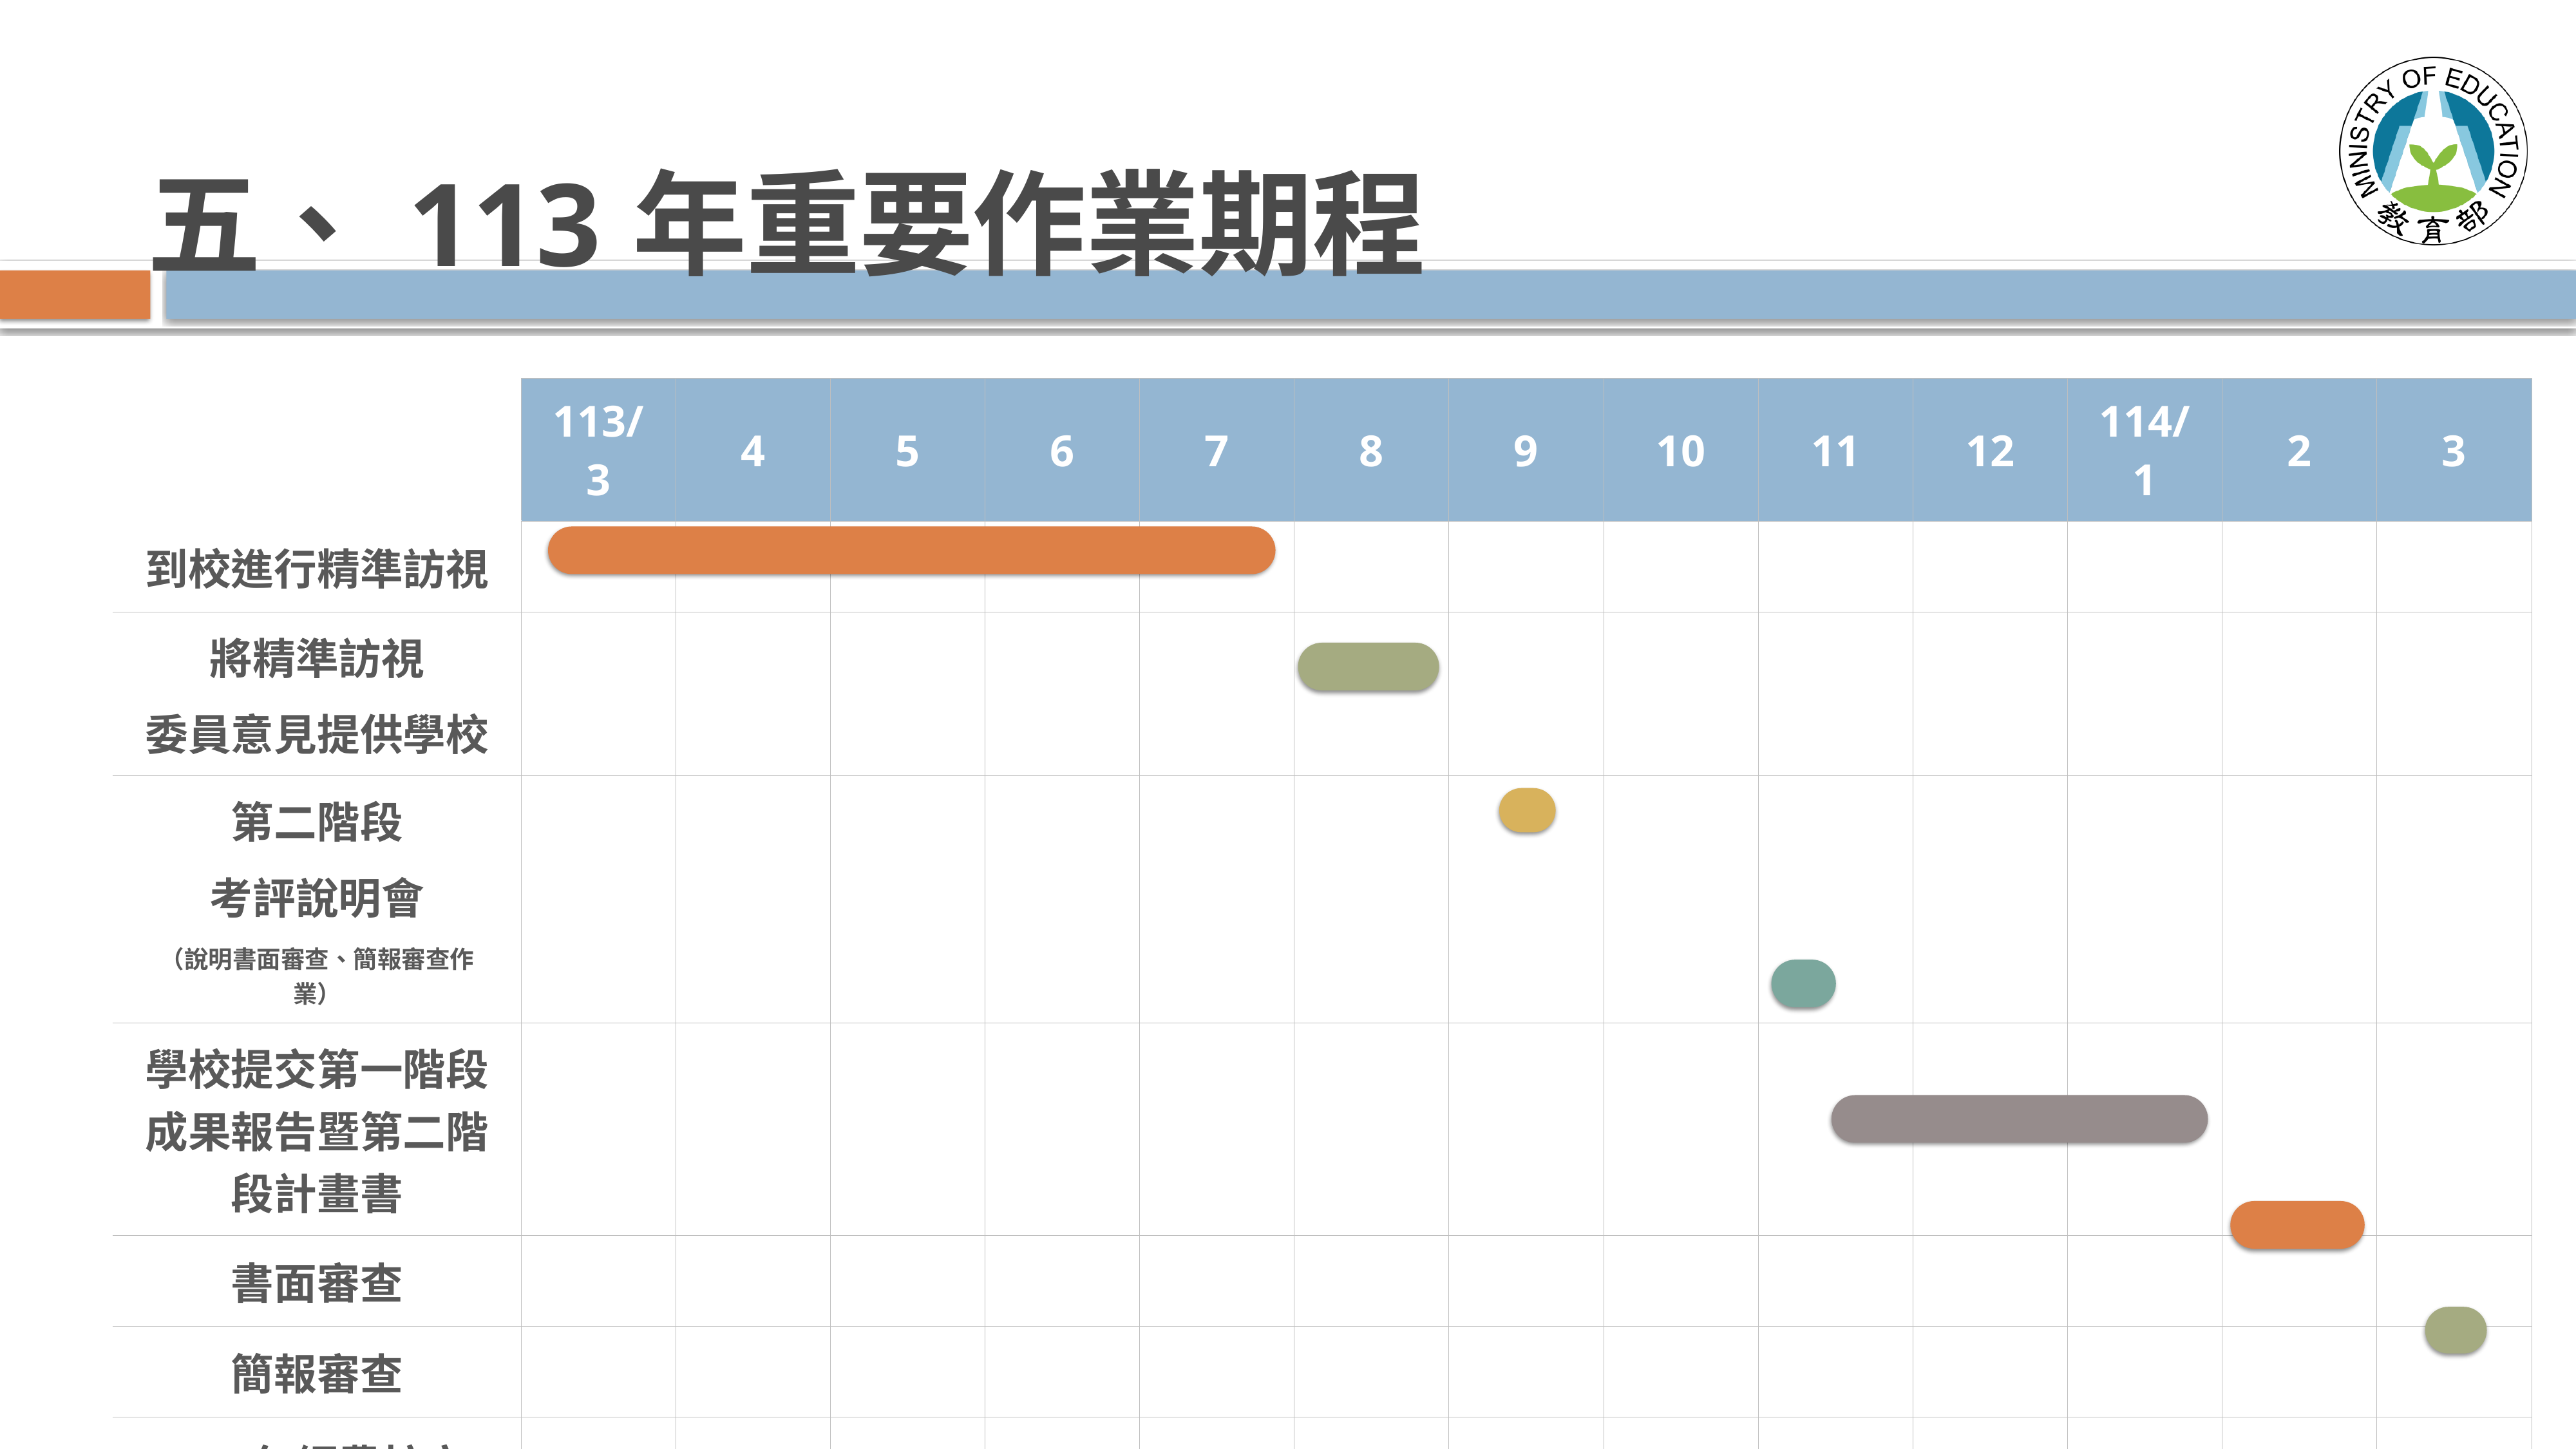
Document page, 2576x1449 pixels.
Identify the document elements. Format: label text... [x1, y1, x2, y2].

table_cell [831, 1236, 985, 1326]
table_cell [1294, 776, 1448, 1023]
table_cell [1759, 612, 1913, 775]
table_cell [2377, 1236, 2532, 1326]
table_cell [1604, 1417, 1758, 1449]
table_cell [676, 612, 830, 775]
table_cell [2222, 1417, 2376, 1449]
table_header 3 [2377, 379, 2532, 521]
table_cell [1604, 1236, 1758, 1326]
table_cell [1449, 522, 1604, 612]
table_cell [1759, 1327, 1913, 1417]
table_cell [1913, 612, 2067, 775]
table_cell [1449, 1236, 1604, 1326]
table_cell [831, 1327, 985, 1417]
table_cell [1913, 1023, 2067, 1095]
table_cell [831, 574, 985, 612]
table_cell [1759, 522, 1913, 612]
table_cell [1759, 1417, 1913, 1449]
table_header [114, 379, 521, 520]
table_cell [2377, 1023, 2532, 1235]
table_cell [1294, 1023, 1448, 1235]
table_cell [985, 1327, 1139, 1417]
table_cell [1140, 522, 1294, 612]
table_cell [522, 1417, 676, 1449]
table_header 6 [985, 379, 1139, 521]
table_cell 簡報審查 [114, 1327, 521, 1417]
table_cell [2068, 1023, 2222, 1235]
table_header 12 [1913, 379, 2067, 521]
table_cell [2377, 1327, 2532, 1417]
table_cell [2222, 612, 2376, 775]
table_cell 到校進行精準訪視 [114, 522, 521, 612]
table_header 8 [1294, 379, 1448, 521]
table_cell [1140, 776, 1294, 1023]
text_box [547, 526, 1276, 574]
table_header 4 [676, 379, 830, 521]
table_cell [1913, 1236, 2067, 1326]
table_cell 第二階段 考評說明會 （說明書面審查、簡報審查作業） [114, 776, 521, 1023]
table_cell [1140, 1327, 1294, 1417]
table_cell [985, 1236, 1139, 1326]
table_cell 書面審查 [114, 1236, 521, 1326]
table_header 10 [1604, 379, 1758, 521]
table_cell [831, 522, 985, 526]
table_cell [676, 1327, 830, 1417]
table_cell [2068, 612, 2222, 775]
table_header 2 [2222, 379, 2376, 521]
table_cell [676, 574, 830, 612]
text_box [1499, 788, 1556, 833]
table_cell [985, 1023, 1139, 1235]
table_cell [1604, 1327, 1758, 1417]
table_cell [1449, 776, 1604, 1023]
table_cell [1294, 1236, 1448, 1326]
text_box [1831, 1095, 2208, 1143]
text_box [1298, 642, 1439, 691]
table_cell [1140, 1236, 1294, 1326]
table_cell [1294, 612, 1448, 775]
table_cell [985, 574, 1139, 612]
table_cell 將精準訪視 委員意見提供學校 [114, 612, 521, 775]
picture [2339, 57, 2528, 247]
table_cell [2222, 1236, 2376, 1326]
table_header 7 [1140, 379, 1294, 521]
table_header 114/1 [2068, 379, 2222, 521]
table_cell [2222, 1327, 2376, 1417]
table_cell [985, 522, 1139, 526]
table_cell [2222, 522, 2376, 612]
table_cell [2068, 1417, 2222, 1449]
table_cell [1294, 522, 1448, 612]
table_cell [522, 522, 676, 612]
table_cell [1604, 522, 1758, 612]
table_cell 114年經費核定 [114, 1417, 521, 1449]
table_cell [522, 1023, 676, 1235]
table_cell [2068, 776, 2222, 1023]
table_cell [676, 1236, 830, 1326]
table_cell [2068, 1327, 2222, 1417]
table_cell [1140, 1417, 1294, 1449]
table_cell [1913, 1327, 2067, 1417]
table_cell [831, 1023, 985, 1235]
table_cell [522, 1236, 676, 1326]
table_cell [2377, 1417, 2532, 1449]
table_cell [676, 776, 830, 1023]
table_cell [676, 522, 830, 526]
table_cell [522, 776, 676, 1023]
table_cell [1913, 1143, 2067, 1235]
table_cell [1759, 1023, 1913, 1235]
table_header 113/3 [522, 379, 676, 521]
table_cell [2377, 776, 2532, 1023]
text_box 五、113年重要作業期程 [142, 155, 2353, 329]
table_cell [1140, 612, 1294, 775]
text_box [2230, 1200, 2365, 1249]
table_cell [831, 1417, 985, 1449]
table_cell [1759, 776, 1913, 1023]
table_cell [2068, 1236, 2222, 1326]
table_header 11 [1759, 379, 1913, 521]
table_cell [831, 612, 985, 775]
table_cell [1604, 612, 1758, 775]
table_cell [831, 776, 985, 1023]
table_cell [1449, 1417, 1604, 1449]
table_cell [1604, 776, 1758, 1023]
table_cell [1604, 1023, 1758, 1235]
table_cell [2068, 522, 2222, 612]
table_cell [676, 1023, 830, 1235]
table_cell 學校提交第一階段成果報告暨第二階段計畫書 [114, 1023, 521, 1235]
table_cell [522, 1327, 676, 1417]
table_cell [985, 776, 1139, 1023]
table_cell [2377, 522, 2532, 612]
table_cell [1140, 1023, 1294, 1235]
table_cell [2222, 776, 2376, 1023]
text_box [1771, 960, 1836, 1008]
table_cell [522, 612, 676, 775]
table_cell [1449, 1327, 1604, 1417]
table_cell [1449, 612, 1604, 775]
table_cell [1913, 776, 2067, 1023]
table_header 5 [831, 379, 985, 521]
text_box [2425, 1307, 2487, 1354]
table_cell [1294, 1417, 1448, 1449]
table_cell [1449, 1023, 1604, 1235]
table_cell [1294, 1327, 1448, 1417]
table_header 9 [1449, 379, 1604, 521]
table_cell [2377, 612, 2532, 775]
table_cell [2222, 1023, 2376, 1235]
table_cell [1759, 1236, 1913, 1326]
table_cell [676, 1417, 830, 1449]
table_cell [985, 612, 1139, 775]
table_cell [1913, 1417, 2067, 1449]
table_cell [985, 1417, 1139, 1449]
table_cell [1913, 522, 2067, 612]
